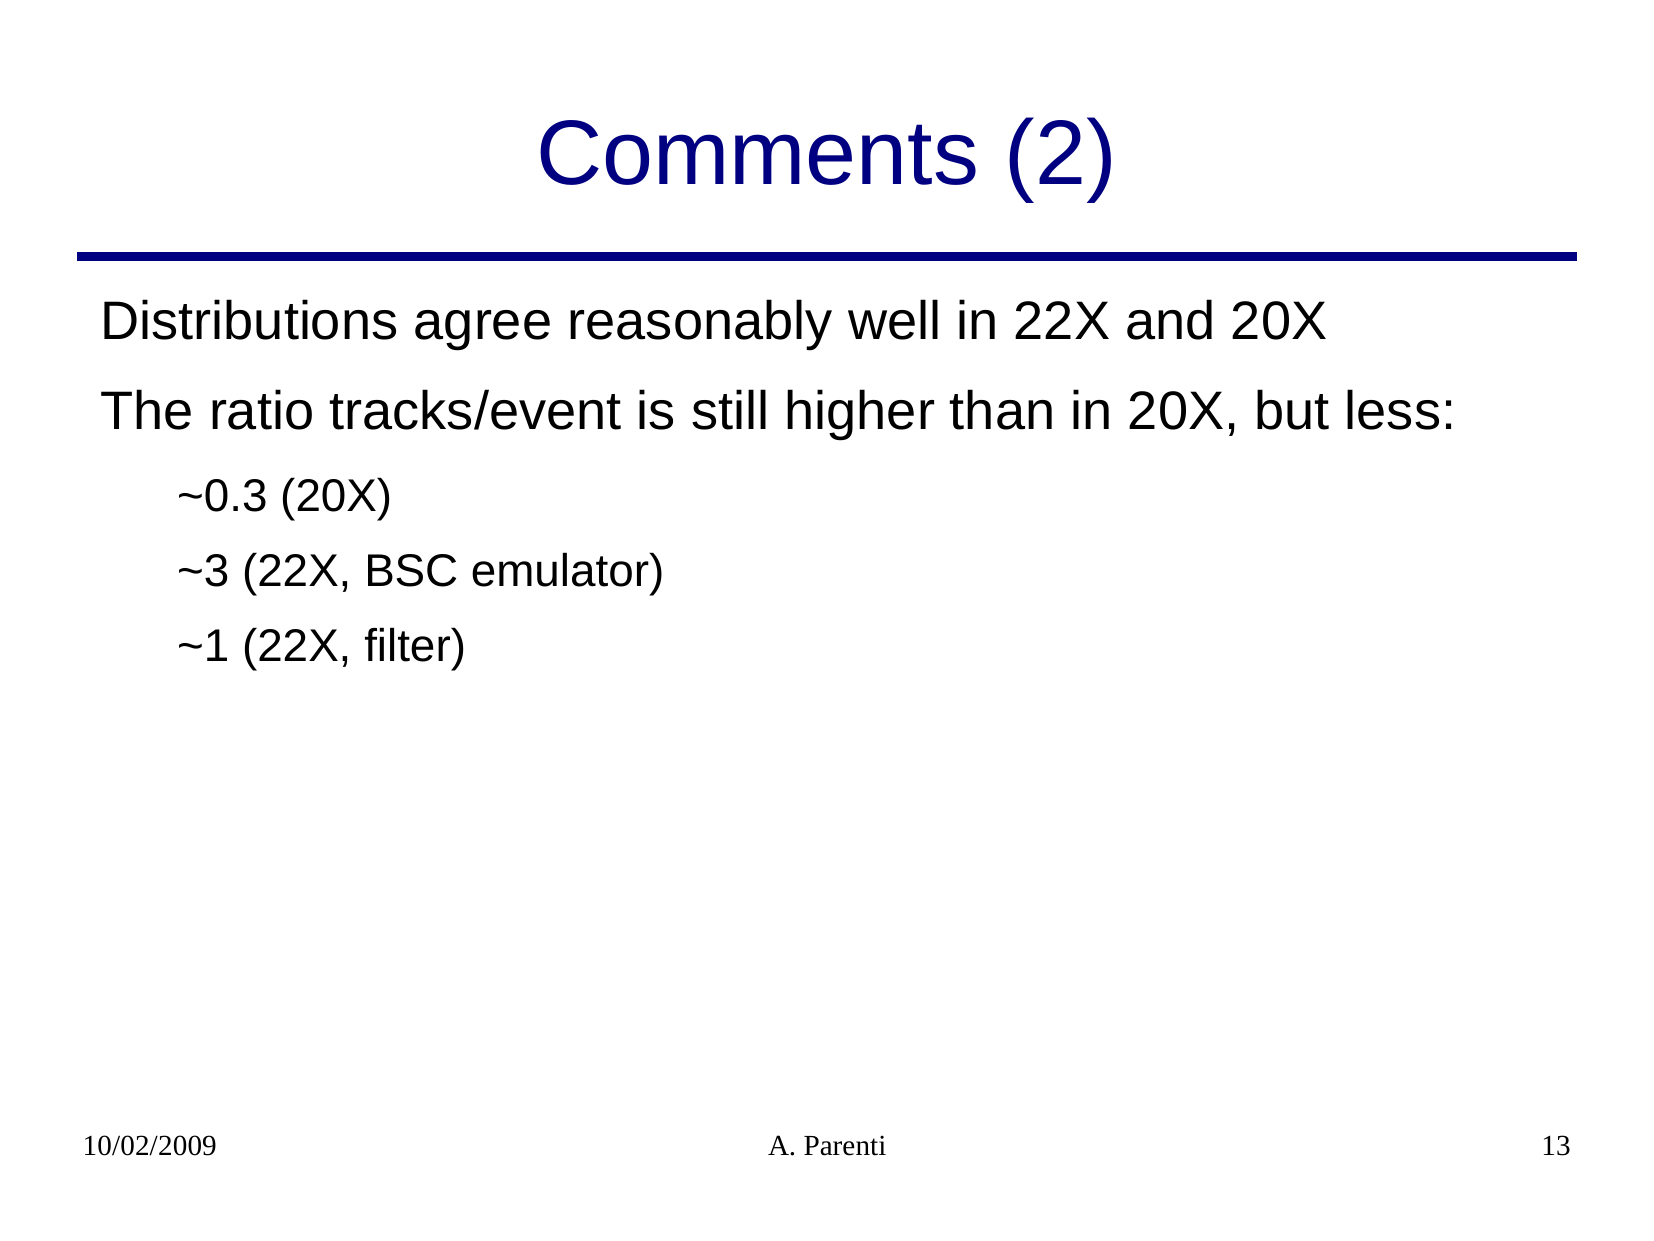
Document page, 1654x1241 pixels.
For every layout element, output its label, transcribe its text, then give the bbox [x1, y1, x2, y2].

list Distributions agree reasonably well in 22X and 20X The ratio tracks/event is still higher than in 20X, but less: ~0.3 (20X) ~3 (22X, BSC emulator) ~1 (22X, filter) [82, 290, 1571, 1109]
title Comments (2) [82, 49, 1571, 257]
